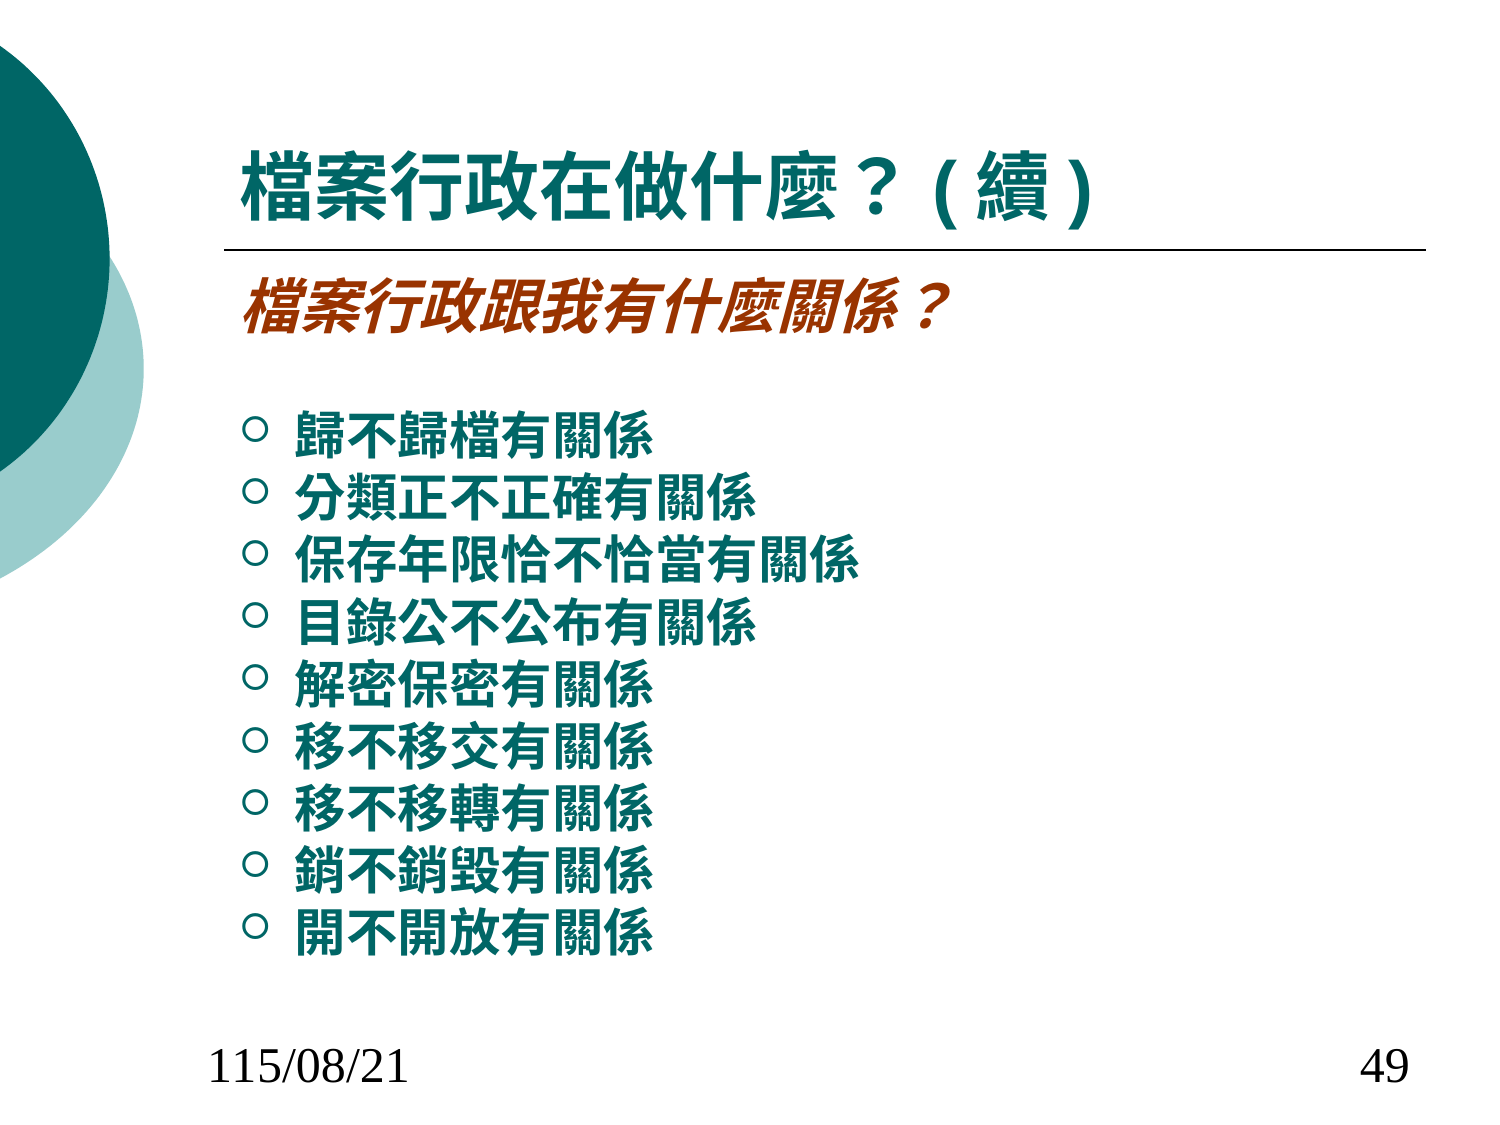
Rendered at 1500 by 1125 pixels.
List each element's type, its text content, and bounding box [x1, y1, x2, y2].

list 檔案行政跟我有什麼關係？ 歸不歸檔有關係 分類正不正確有關係 保存年限恰不恰當有關係 目錄公不公布有關係 解密保密有關係 移不移交有關係 移不移轉有關係 銷不銷毀有關係 開不開放有關係 [224, 274, 1425, 975]
title 檔案行政在做什麼？(續) [224, 49, 1425, 237]
